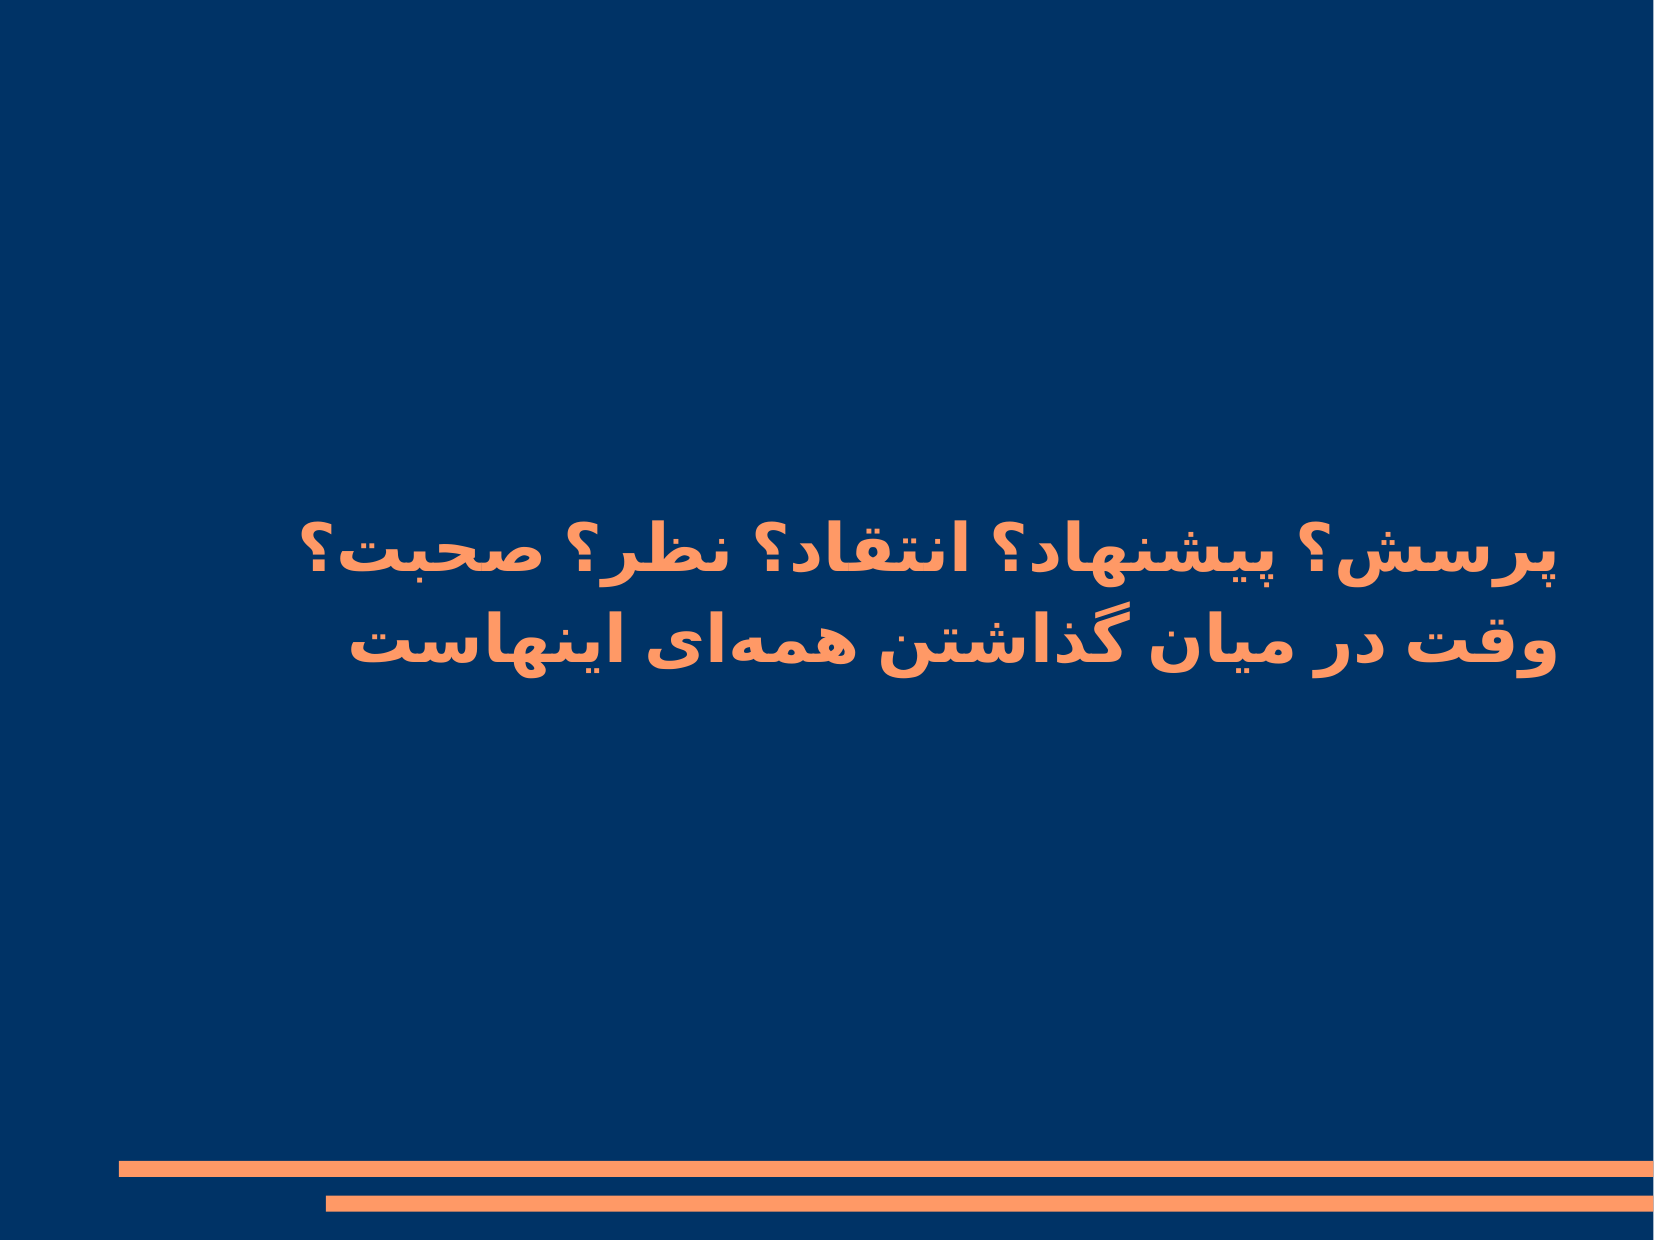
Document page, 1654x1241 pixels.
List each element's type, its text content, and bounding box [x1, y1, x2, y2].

title پرسش؟ پیشنهاد؟ انتقاد؟ نظر؟ صحبت؟ وقت در میان گذاشتن همه‌ای اینهاست [150, 487, 1563, 695]
